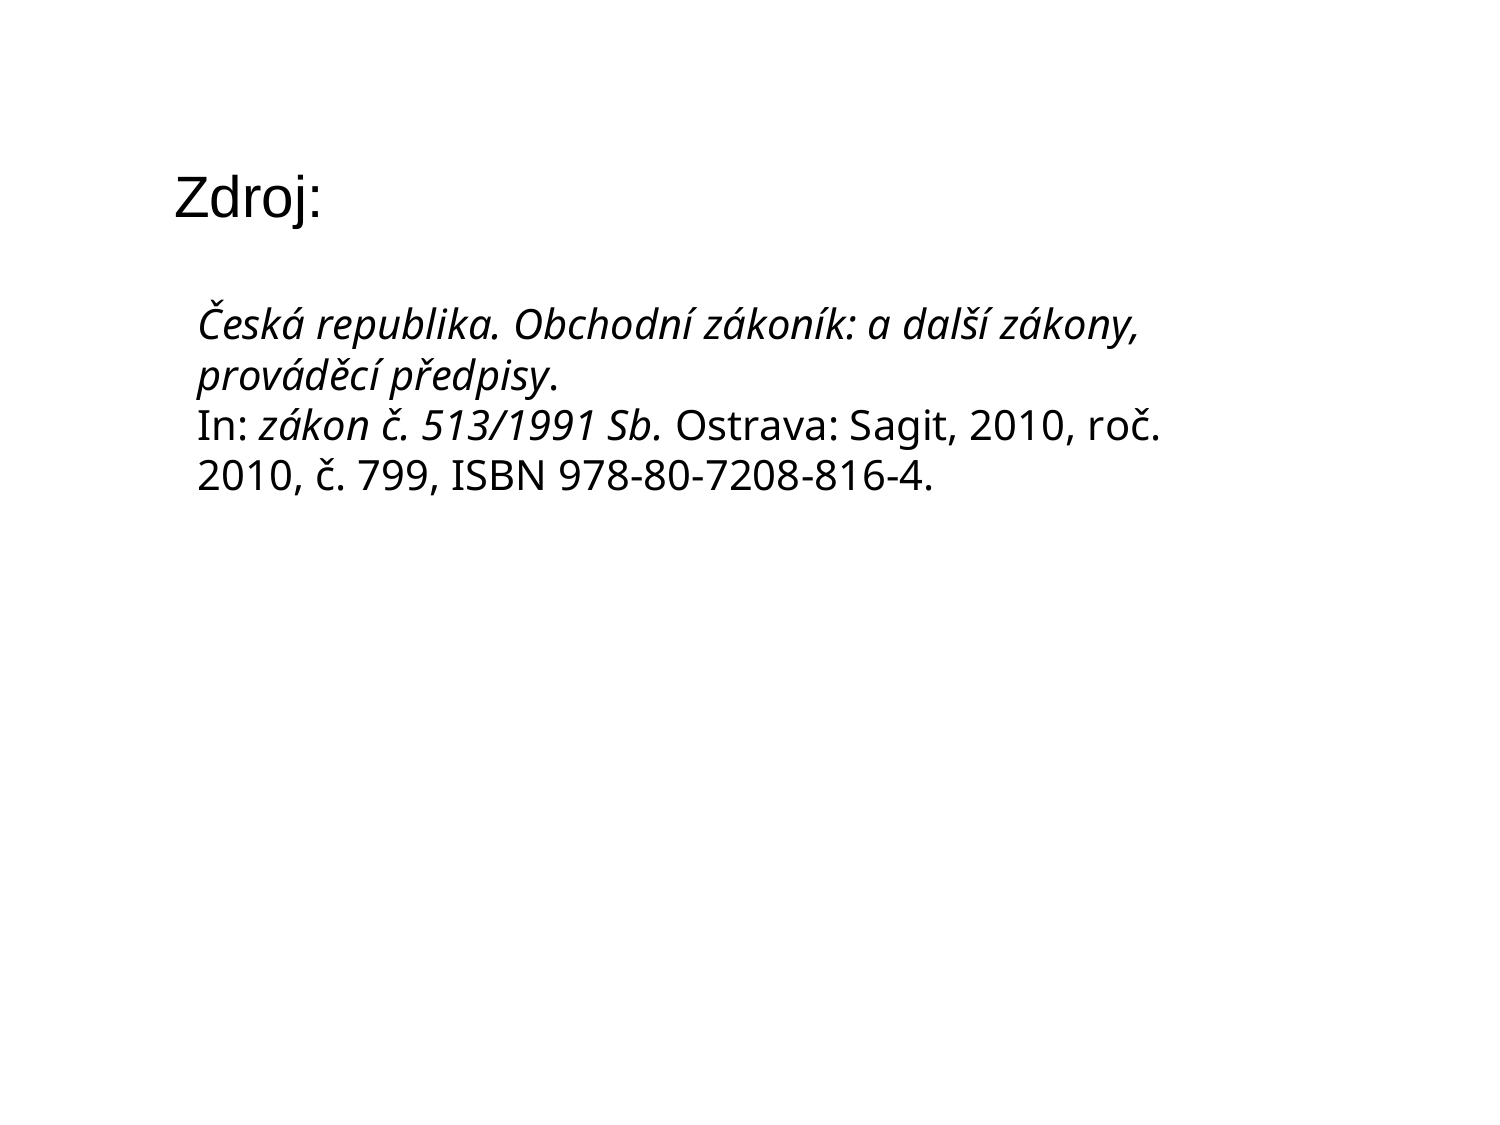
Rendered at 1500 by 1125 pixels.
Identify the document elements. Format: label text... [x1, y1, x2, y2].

text_box Česká republika. Obchodní zákoník: a další zákony, prováděcí předpisy. In: zákon č. 513/1991 Sb. Ostrava: Sagit, 2010, roč. 2010, č. 799, ISBN 978-80-7208-816-4. [183, 290, 1267, 507]
title Zdroj: [159, 49, 1425, 237]
